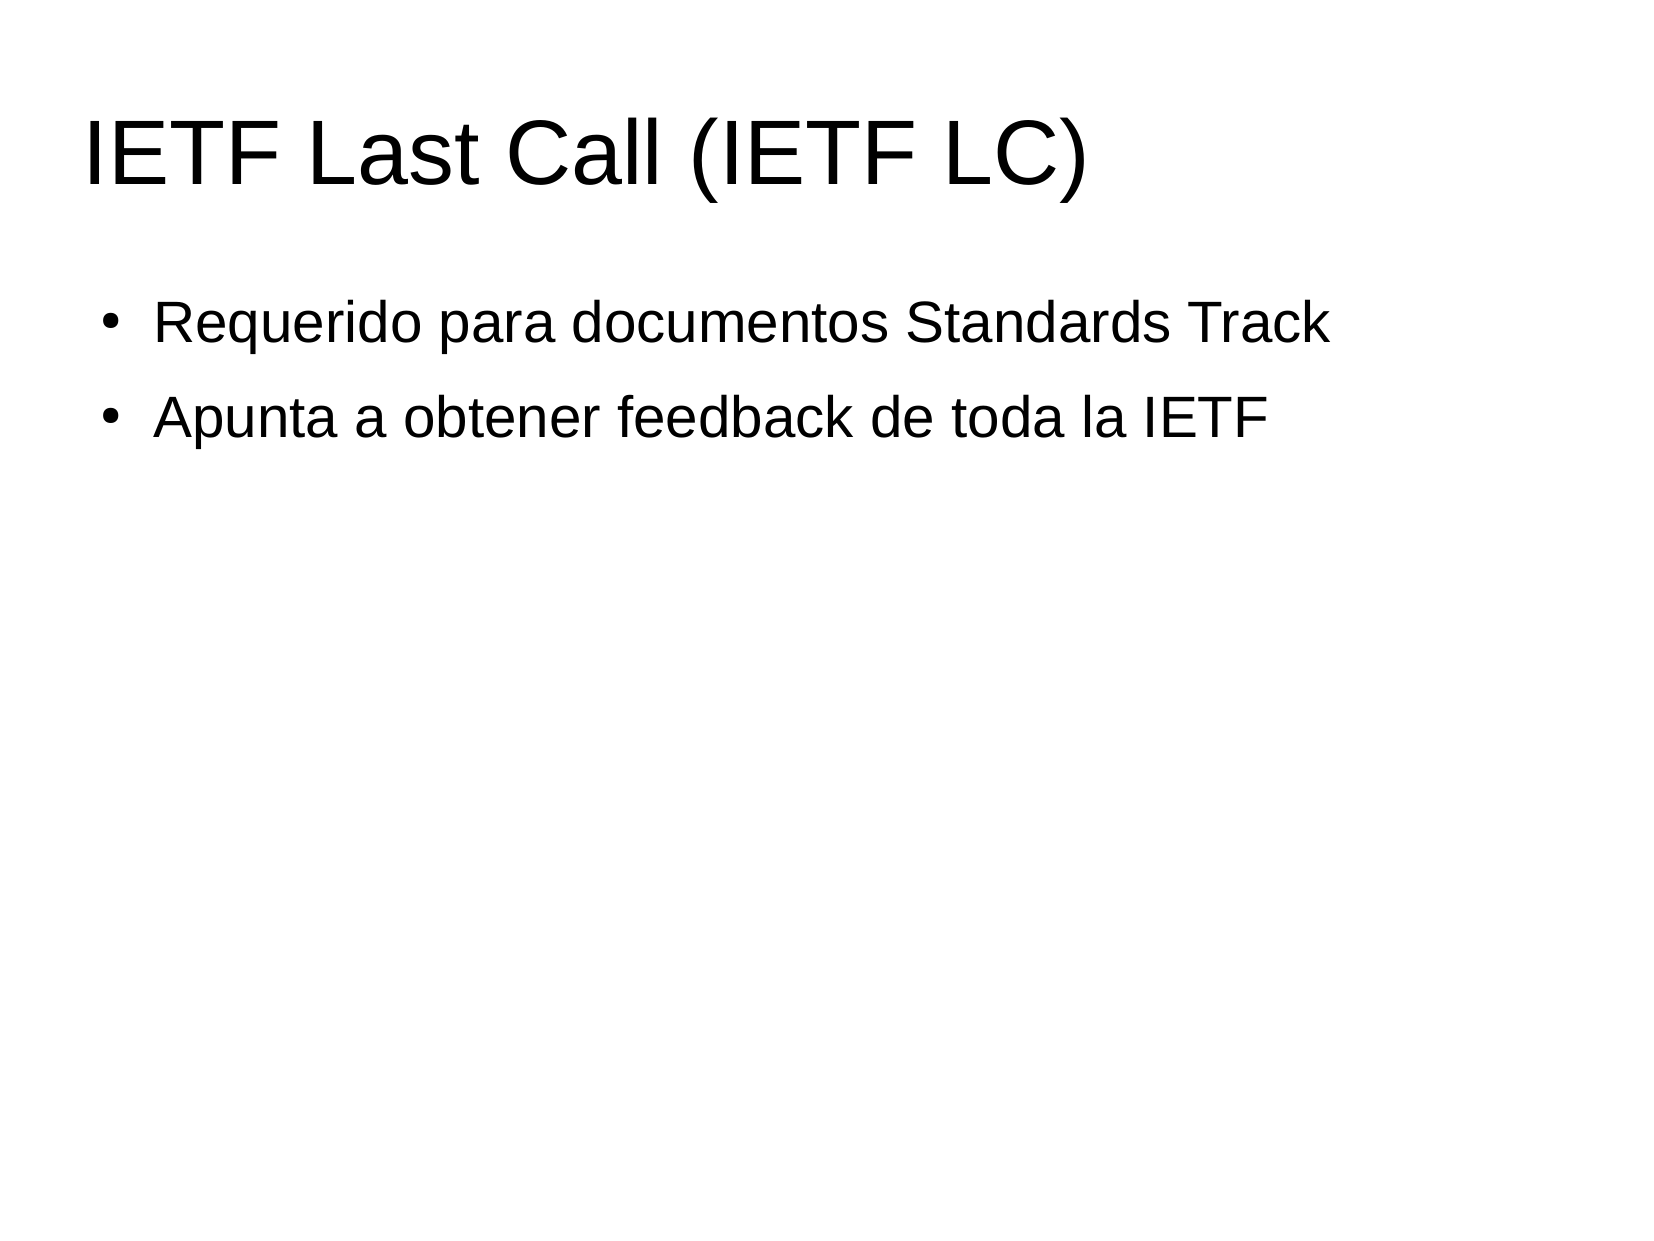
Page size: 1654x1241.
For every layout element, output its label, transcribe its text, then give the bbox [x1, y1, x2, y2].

title IETF Last Call (IETF LC) [82, 49, 1571, 257]
list Requerido para documentos Standards Track Apunta a obtener feedback de toda la IETF [82, 290, 1538, 1010]
